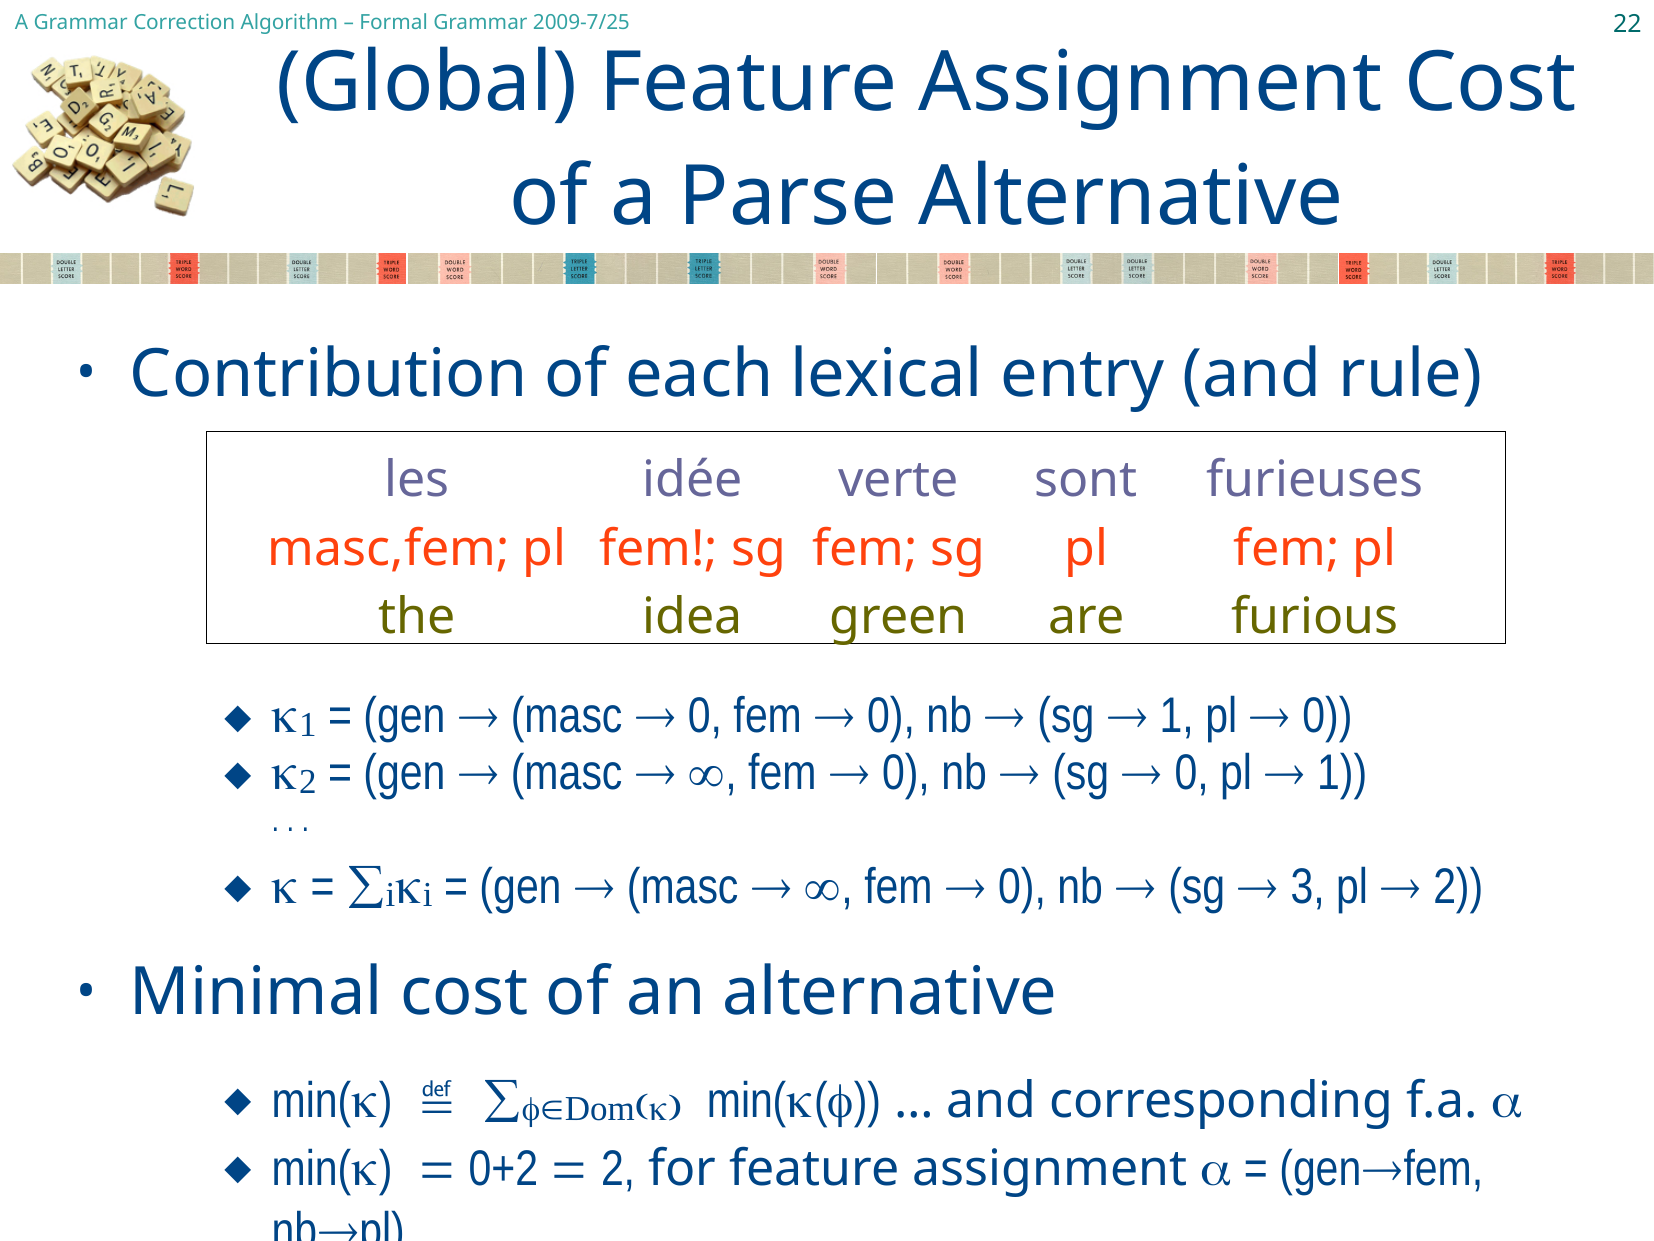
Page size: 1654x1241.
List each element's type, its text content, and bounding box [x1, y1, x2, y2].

picture [408, 253, 876, 284]
text_box les masc,fem; pl the [253, 436, 566, 632]
picture [11, 53, 195, 219]
text_box sont pl are [1020, 436, 1145, 632]
picture [0, 253, 406, 284]
text_box furieuses fem; pl furious [1191, 436, 1425, 632]
title (Global) Feature Assignment Cost of a Parse Alternative [218, 31, 1636, 239]
picture [1339, 253, 1654, 284]
list Contribution of each lexical entry (and rule) κ1 = (gen  (masc  0, fem  0), nb  (sg  1, pl  0)) κ2 = (gen  (masc  ∞, fem  0), nb  (sg  0, pl  1)) . . . κ = ∑iκi = (gen  (masc  ∞, fem  0), nb  (sg  3, pl  2)) Minimal cost of an alternative min(κ) ≝ ∑ϕ∈Dom(κ) min(κ(ϕ)) … and corresponding f.a. α min(κ) = 0+2 = 2, for feature assignment α = (genfem, nbpl) [59, 324, 1625, 1199]
text_box idée fem!; sg idea [584, 436, 792, 632]
picture [877, 253, 1338, 284]
text_box verte fem; sg green [797, 436, 991, 632]
